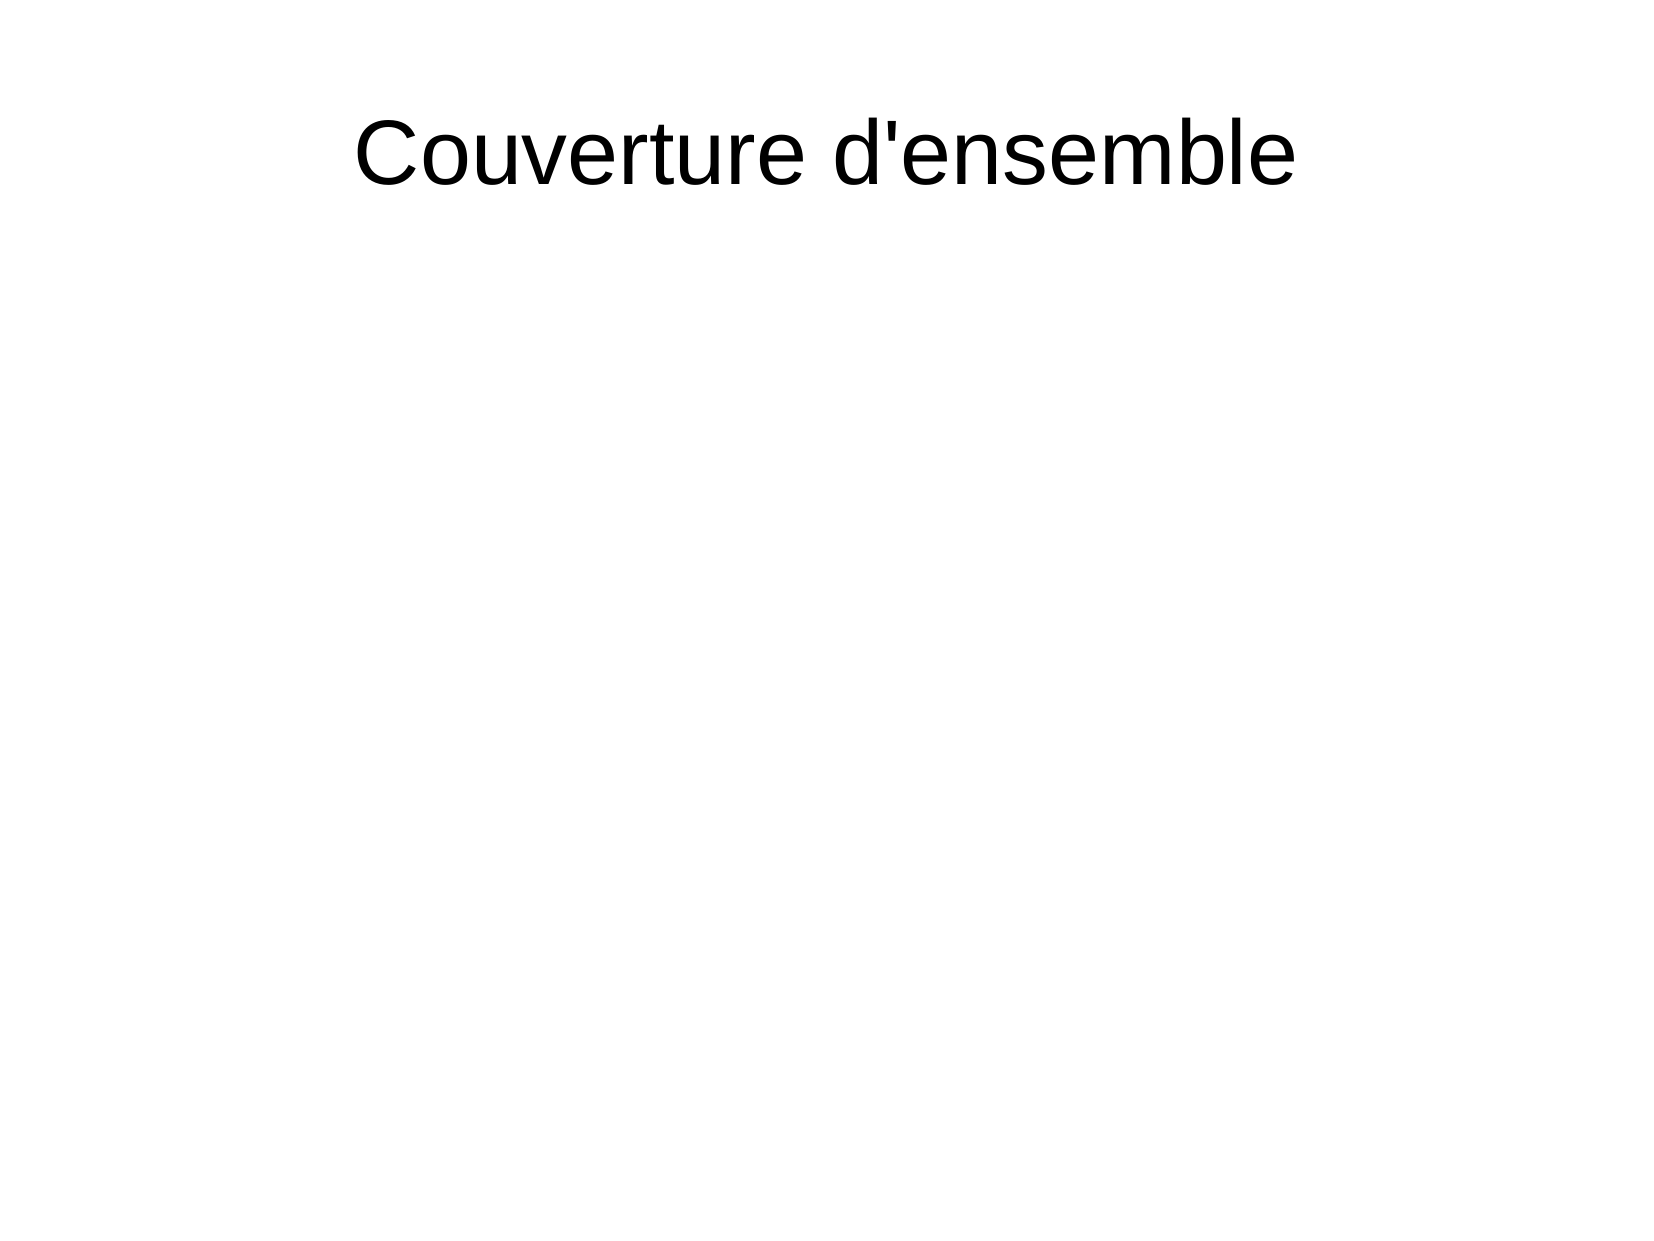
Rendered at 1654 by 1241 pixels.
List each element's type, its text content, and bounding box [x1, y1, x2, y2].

title Couverture d'ensemble [82, 49, 1571, 257]
